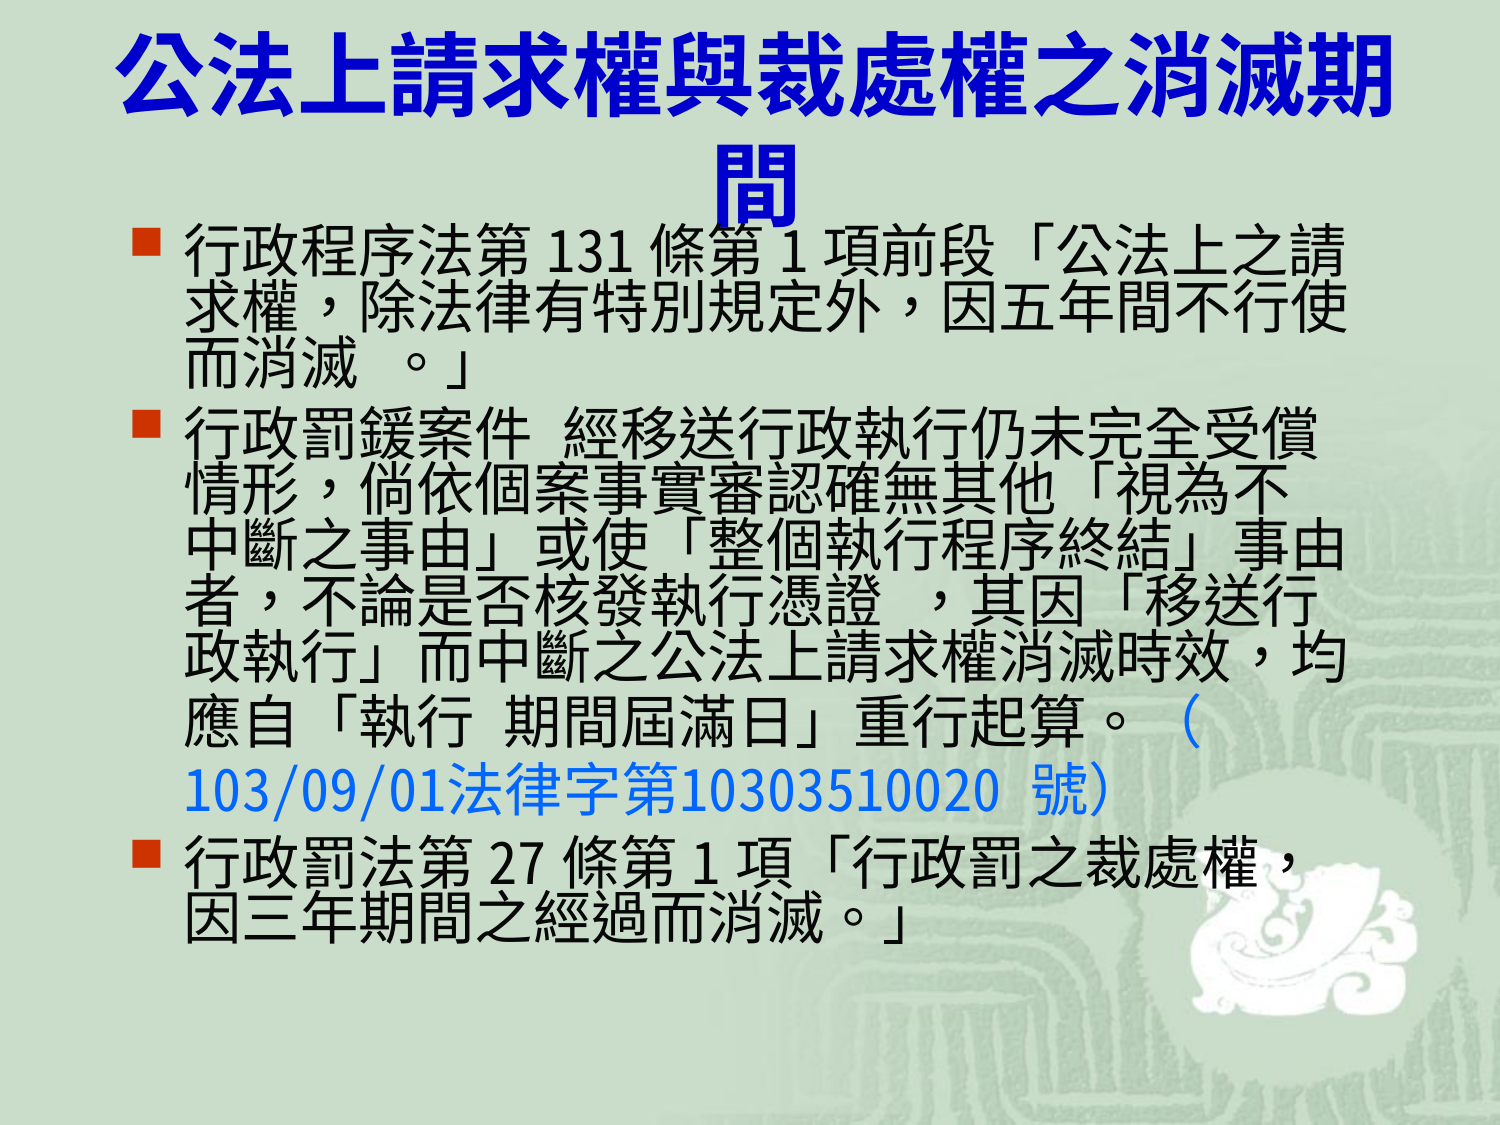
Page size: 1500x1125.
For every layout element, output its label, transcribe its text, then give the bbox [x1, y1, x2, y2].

title 公法上請求權與裁處權之消滅期間 [53, 65, 1459, 191]
picture [0, 0, 1500, 1125]
list 行政程序法第131條第1項前段「公法上之請求權，除法律有特別規定外，因五年間不行使而消滅 。」 行政罰鍰案件 經移送行政執行仍未完全受償情形，倘依個案事實審認確無其他「視為不 中斷之事由」或使「整個執行程序終結」事由者，不論是否核發執行憑證 ，其因「移送行政執行」而中斷之公法上請求權消滅時效，均應自「執行 期間屆滿日」重行起算。（103/09/01法律字第10303510020 號） 行政罰法第27條第1項「行政罰之裁處權，因三年期間之經過而消滅。」 [112, 219, 1388, 1000]
